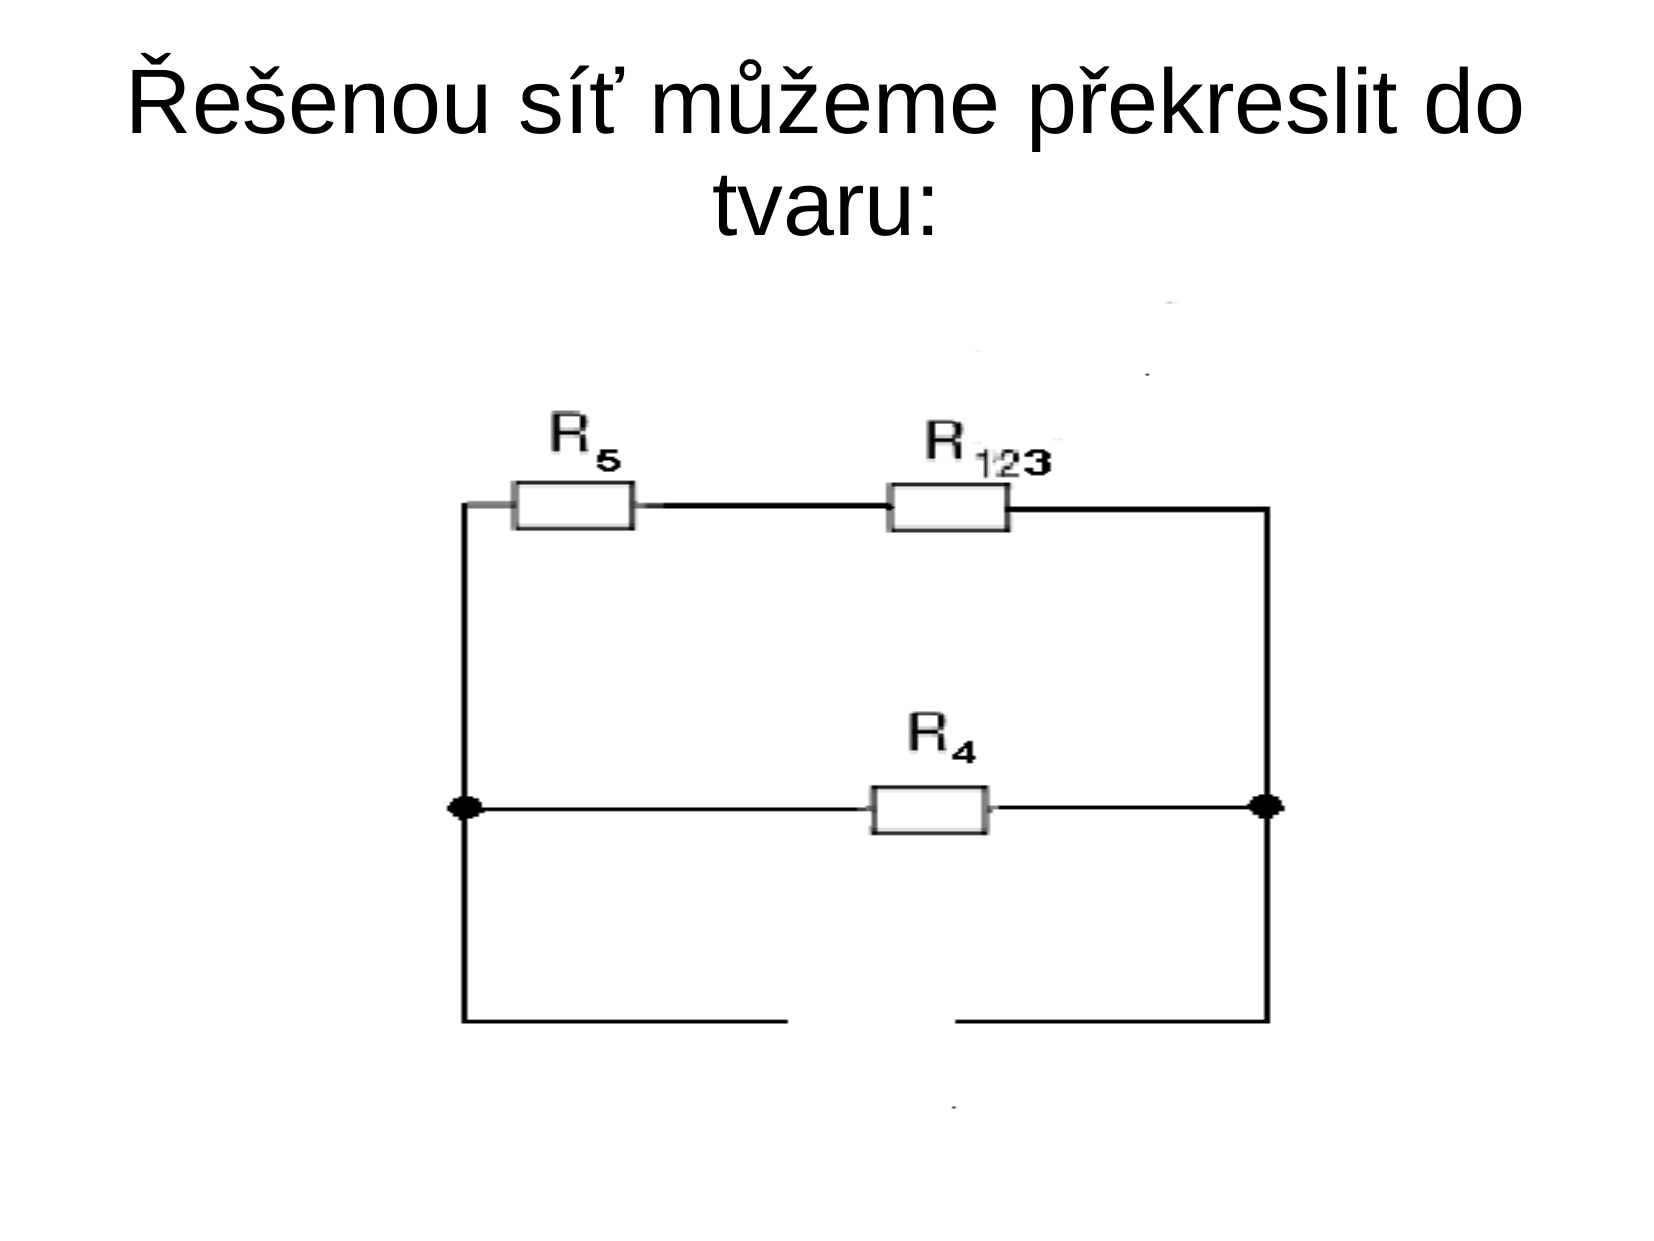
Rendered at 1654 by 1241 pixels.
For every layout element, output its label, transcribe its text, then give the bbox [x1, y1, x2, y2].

picture [295, 256, 1323, 1142]
title Řešenou síť můžeme překreslit do tvaru: [82, 49, 1571, 257]
